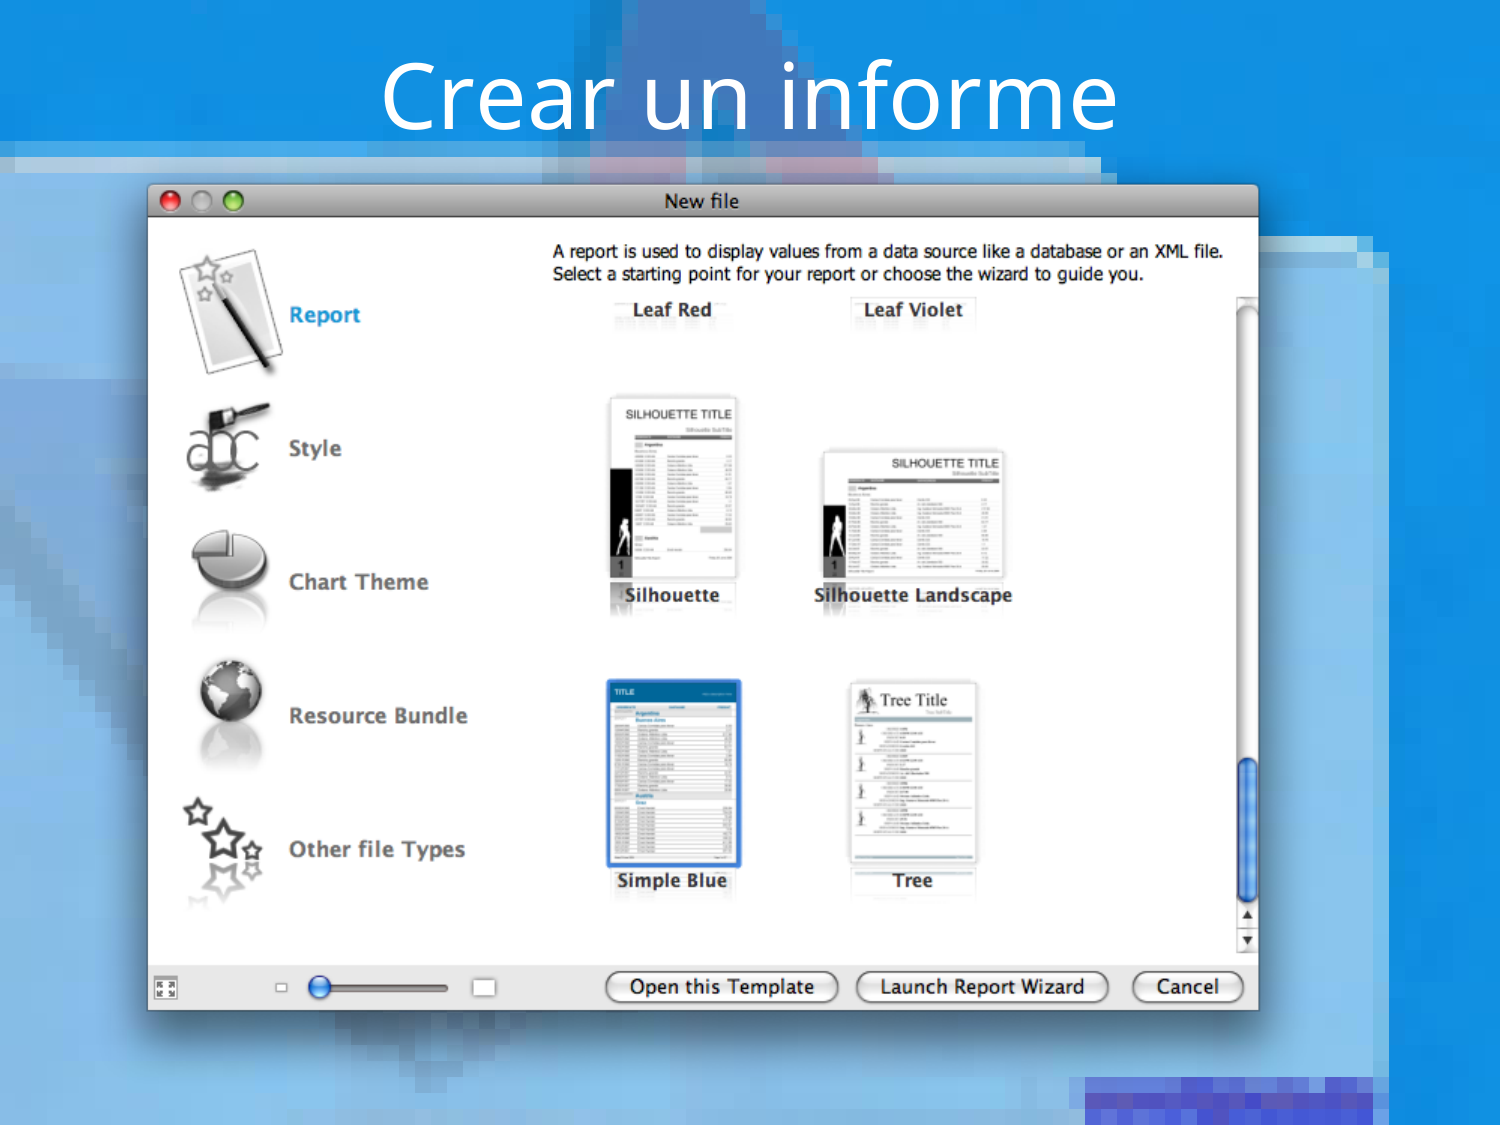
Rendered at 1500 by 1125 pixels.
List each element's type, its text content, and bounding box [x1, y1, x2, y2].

title Crear un informe [112, 0, 1388, 214]
picture [0, 0, 1500, 1125]
